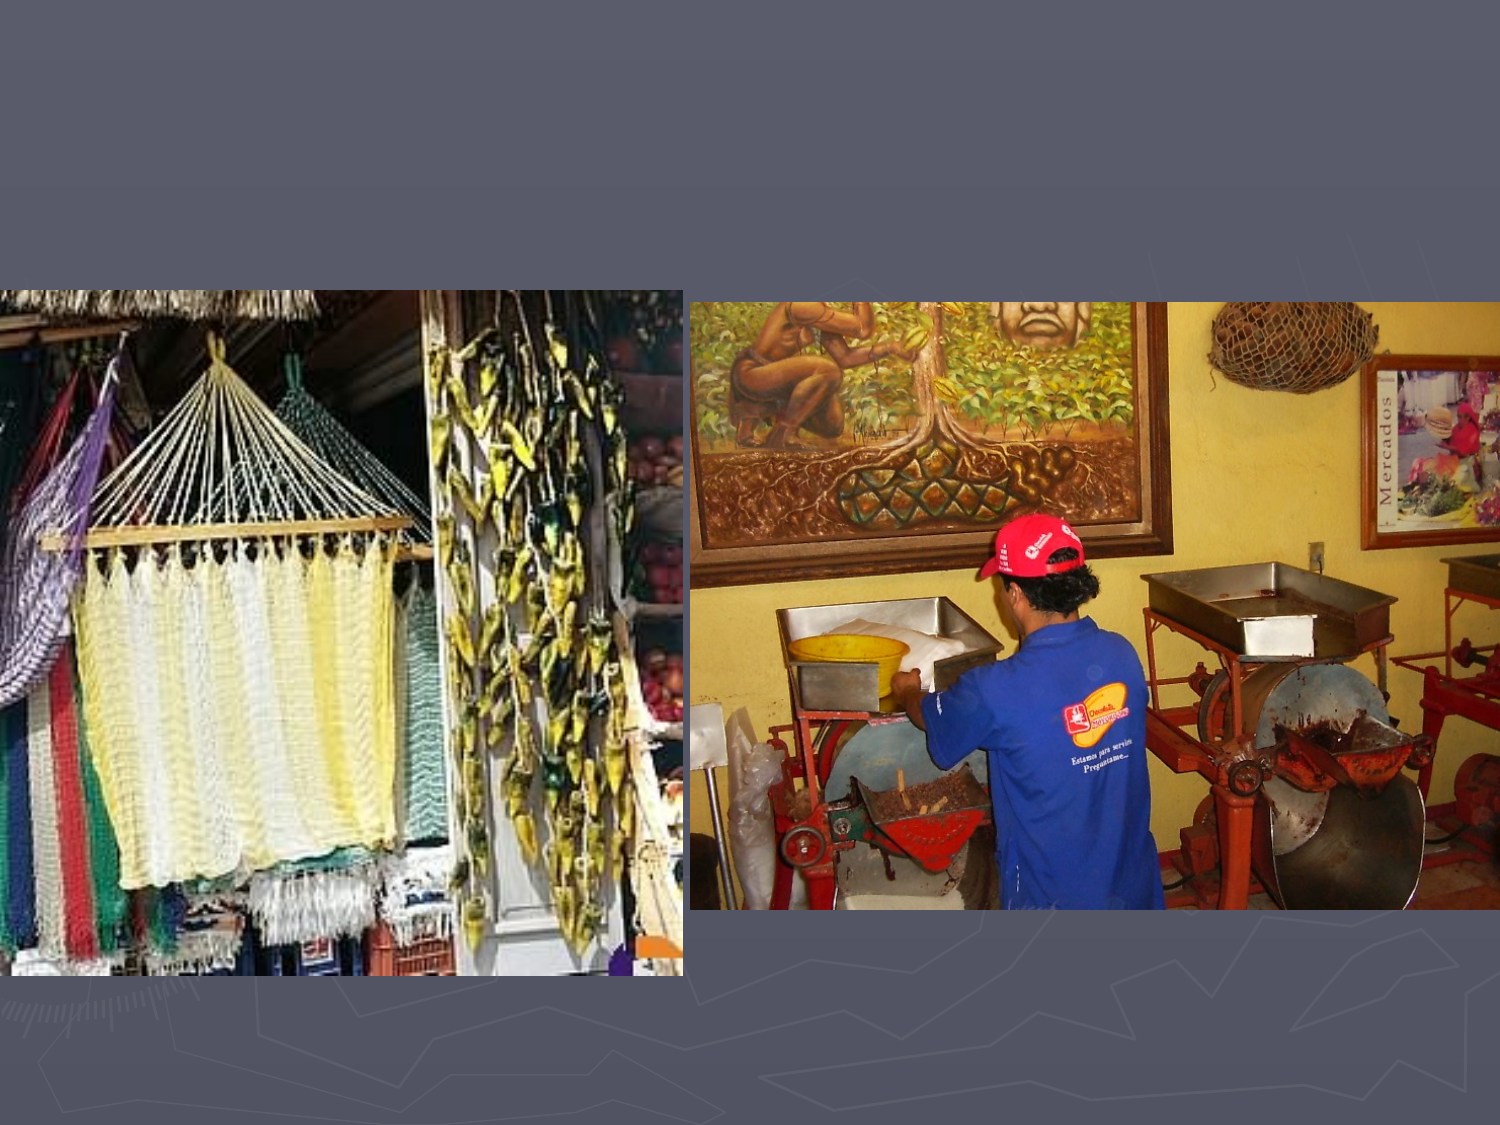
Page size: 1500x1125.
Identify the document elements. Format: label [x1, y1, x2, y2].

picture [690, 302, 1500, 910]
picture [0, 290, 683, 977]
